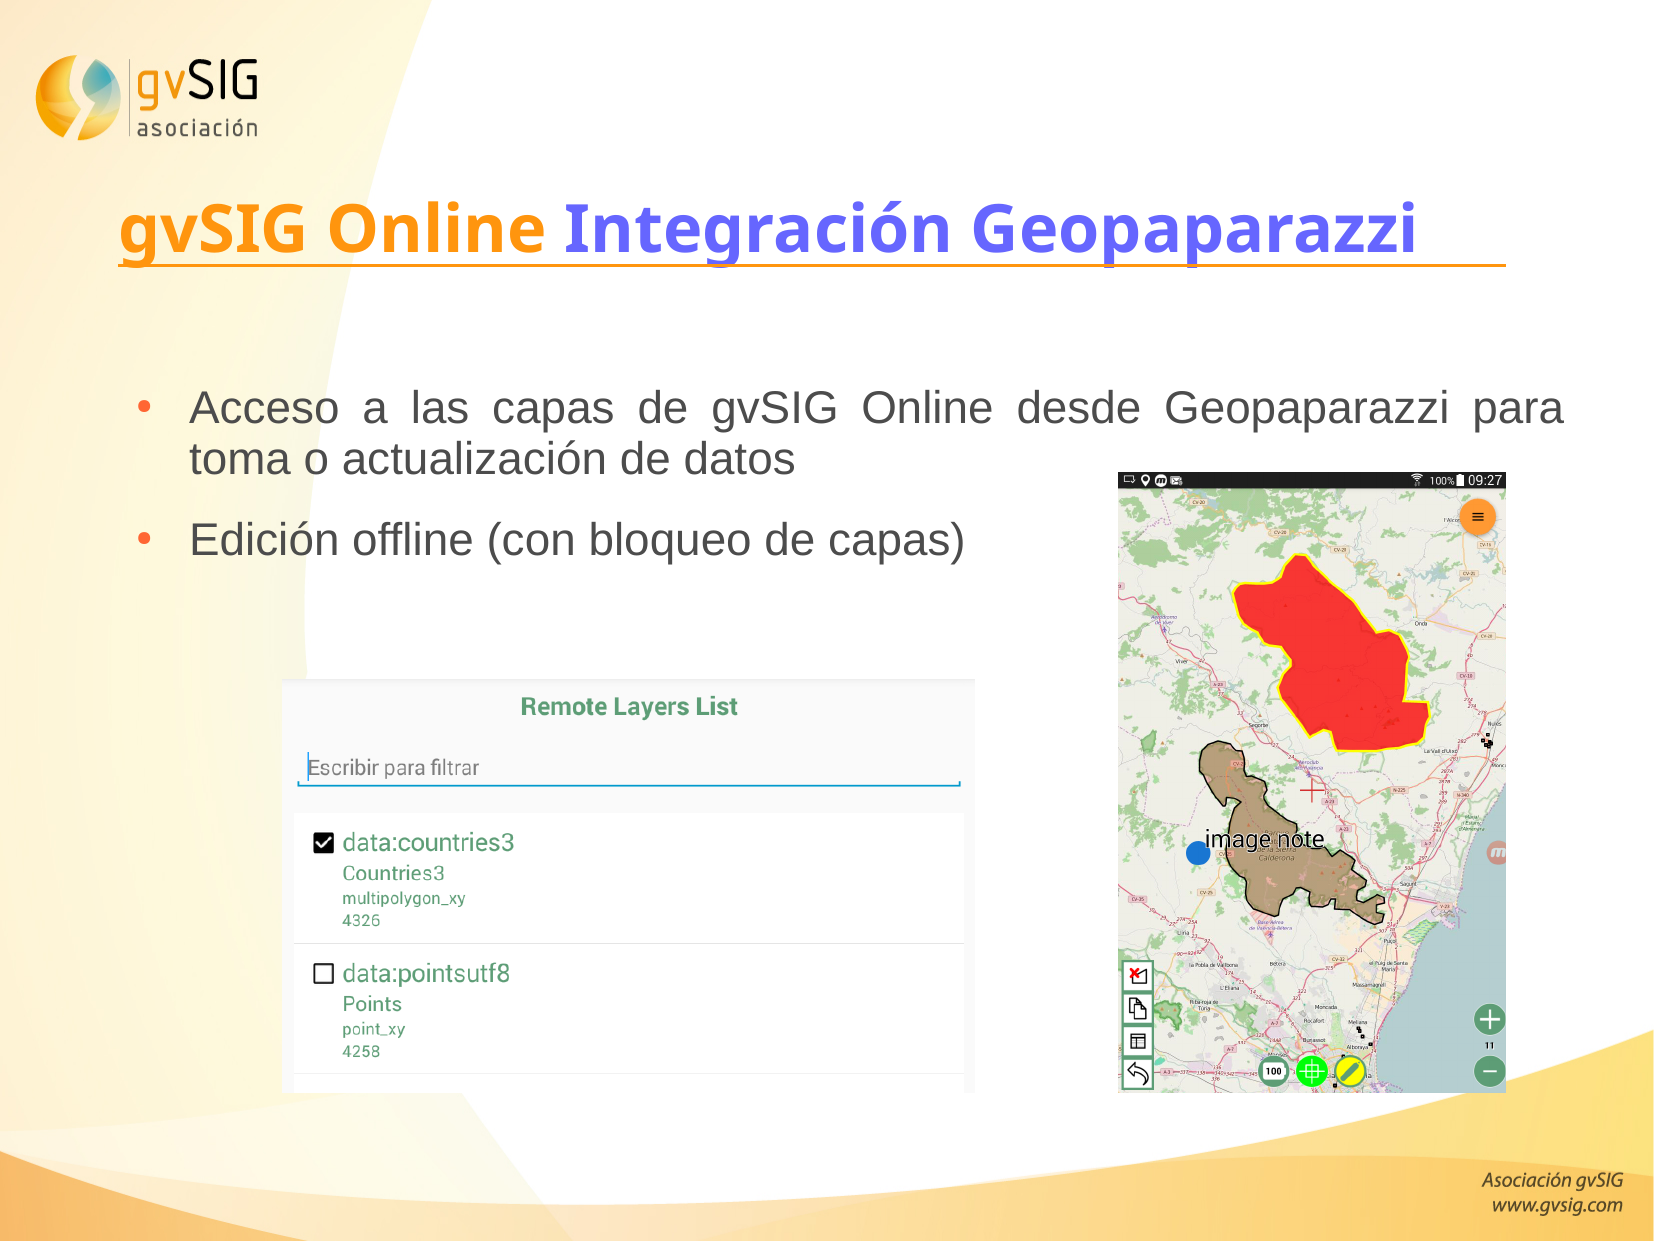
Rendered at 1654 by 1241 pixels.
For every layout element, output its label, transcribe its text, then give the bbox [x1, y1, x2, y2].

list Acceso a las capas de gvSIG Online desde Geopaparazzi para toma o actualización de datos Edición offline (con bloqueo de capas) [118, 301, 1566, 1115]
title gvSIG Online Integración Geopaparazzi [118, 177, 1607, 276]
picture [0, 0, 1654, 1241]
